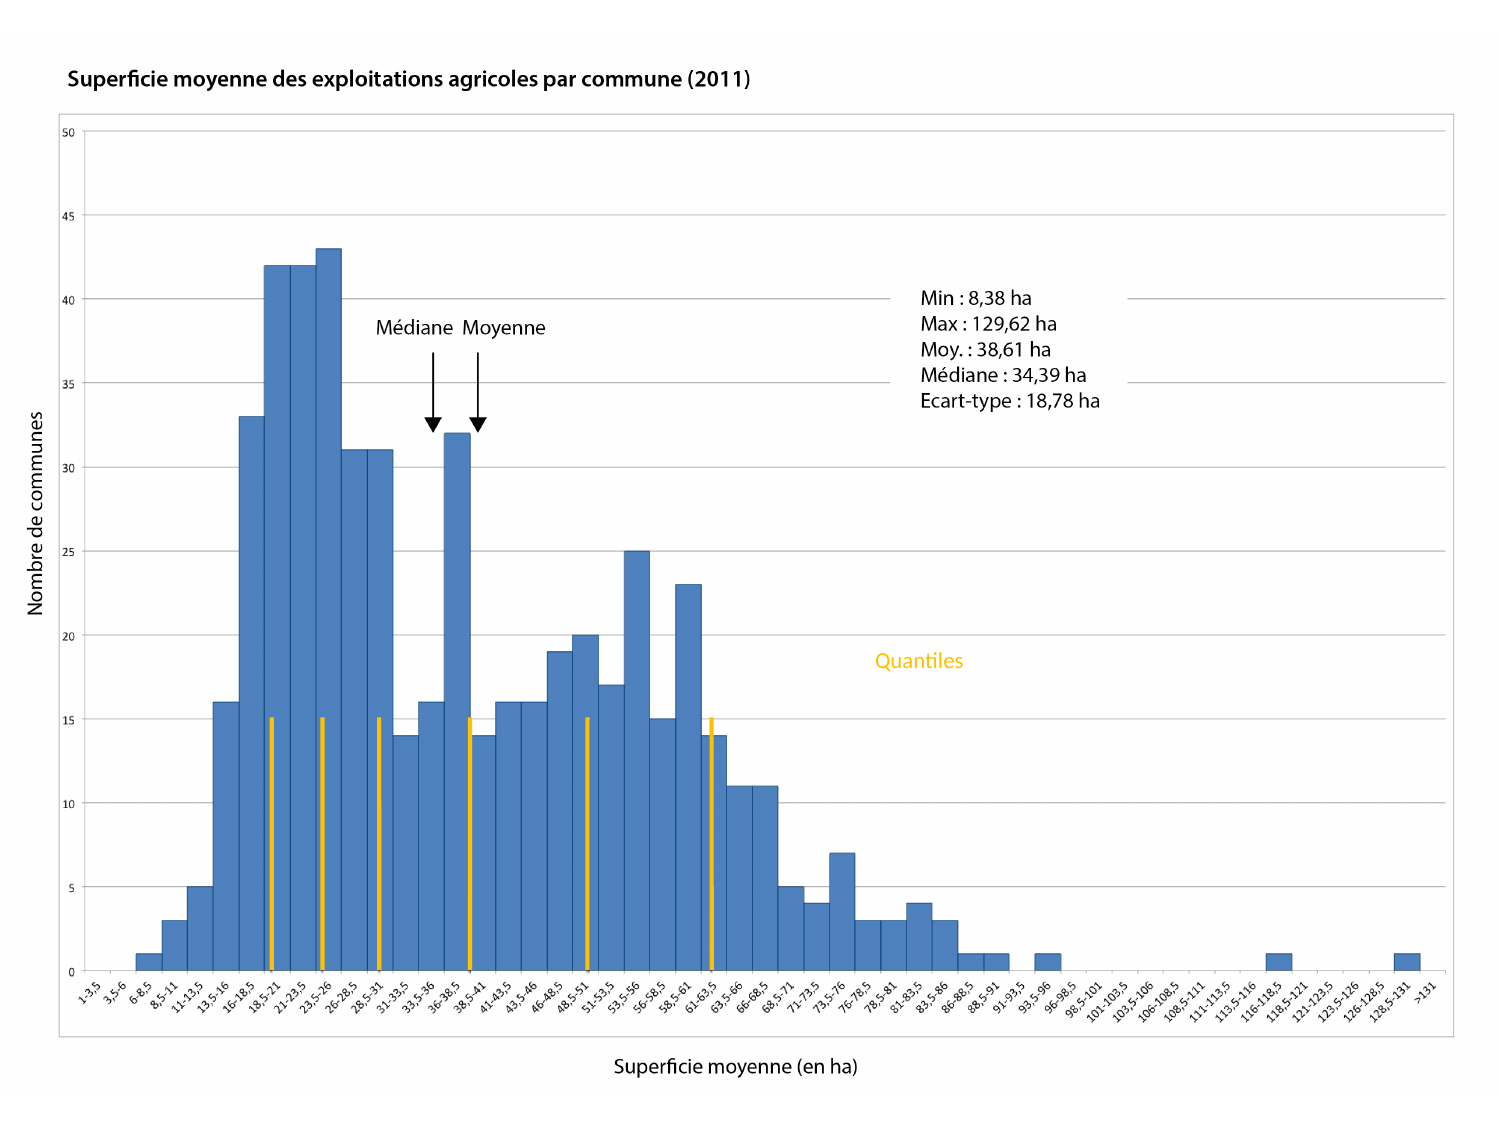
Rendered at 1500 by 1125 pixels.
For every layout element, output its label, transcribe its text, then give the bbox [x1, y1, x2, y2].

text_box Quantiles [860, 638, 979, 681]
picture [0, 31, 1500, 1092]
